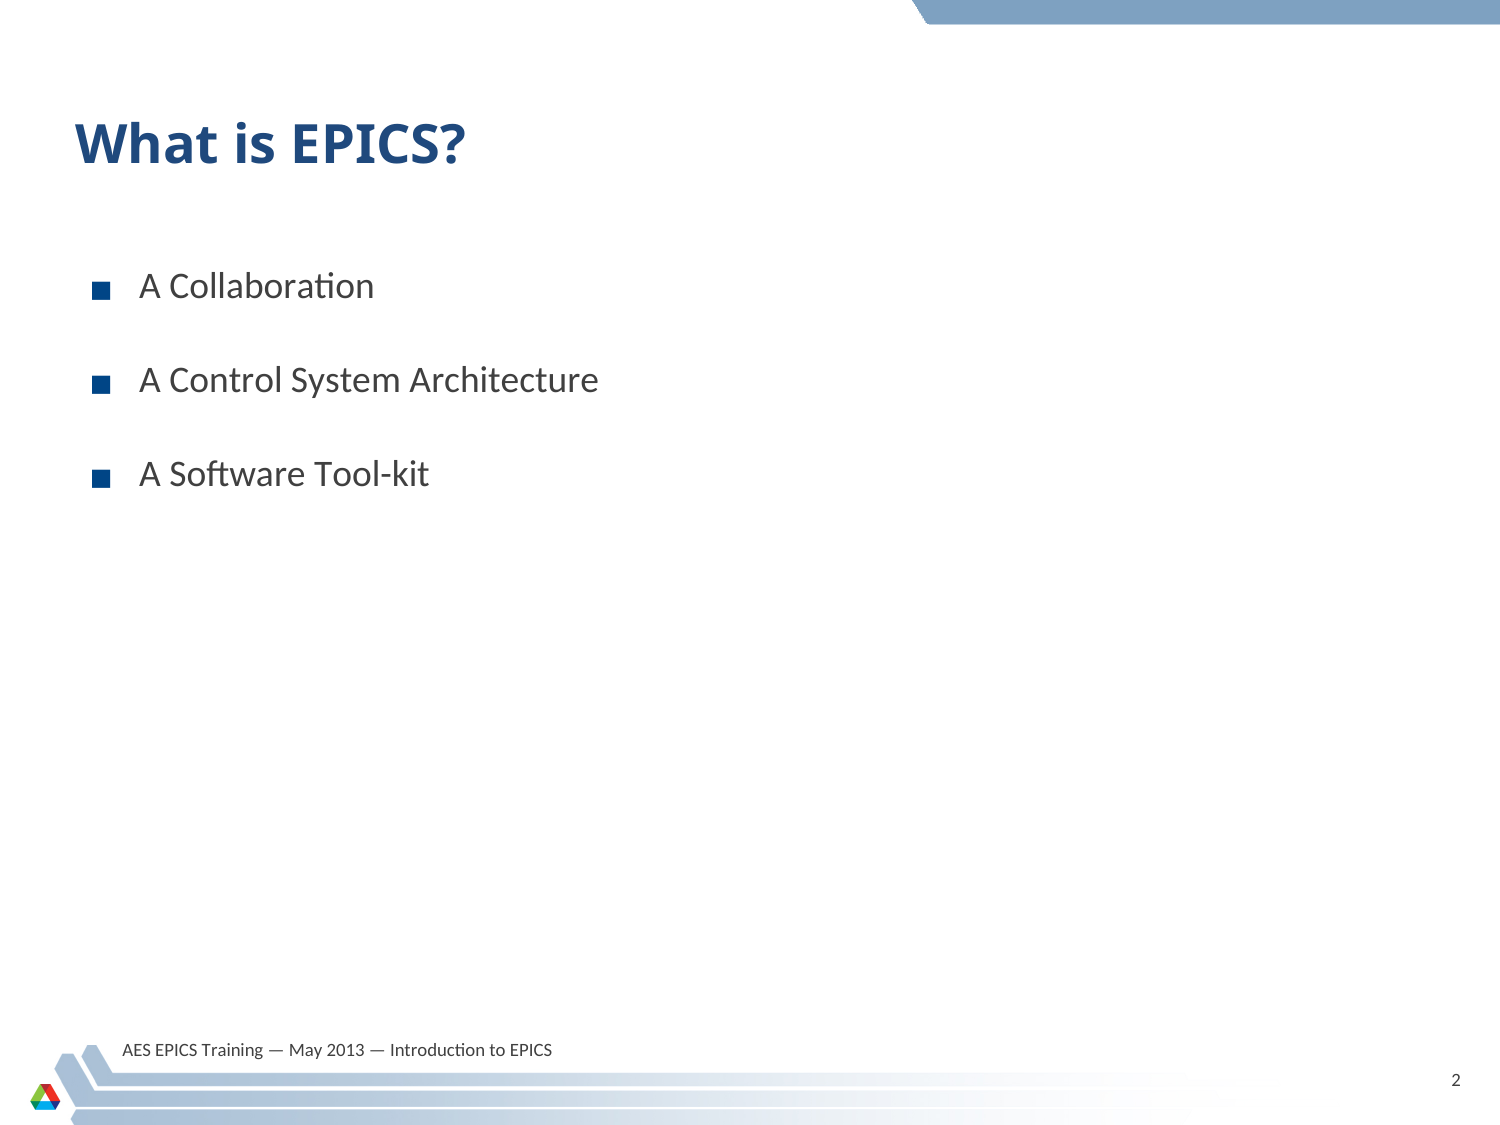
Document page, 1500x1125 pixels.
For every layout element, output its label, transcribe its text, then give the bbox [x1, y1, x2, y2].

title What is EPICS? [75, 111, 1426, 175]
picture [0, 0, 1500, 26]
picture [0, 1037, 1500, 1125]
list A Collaboration A Control System Architecture A Software Tool-kit [75, 262, 1426, 1006]
